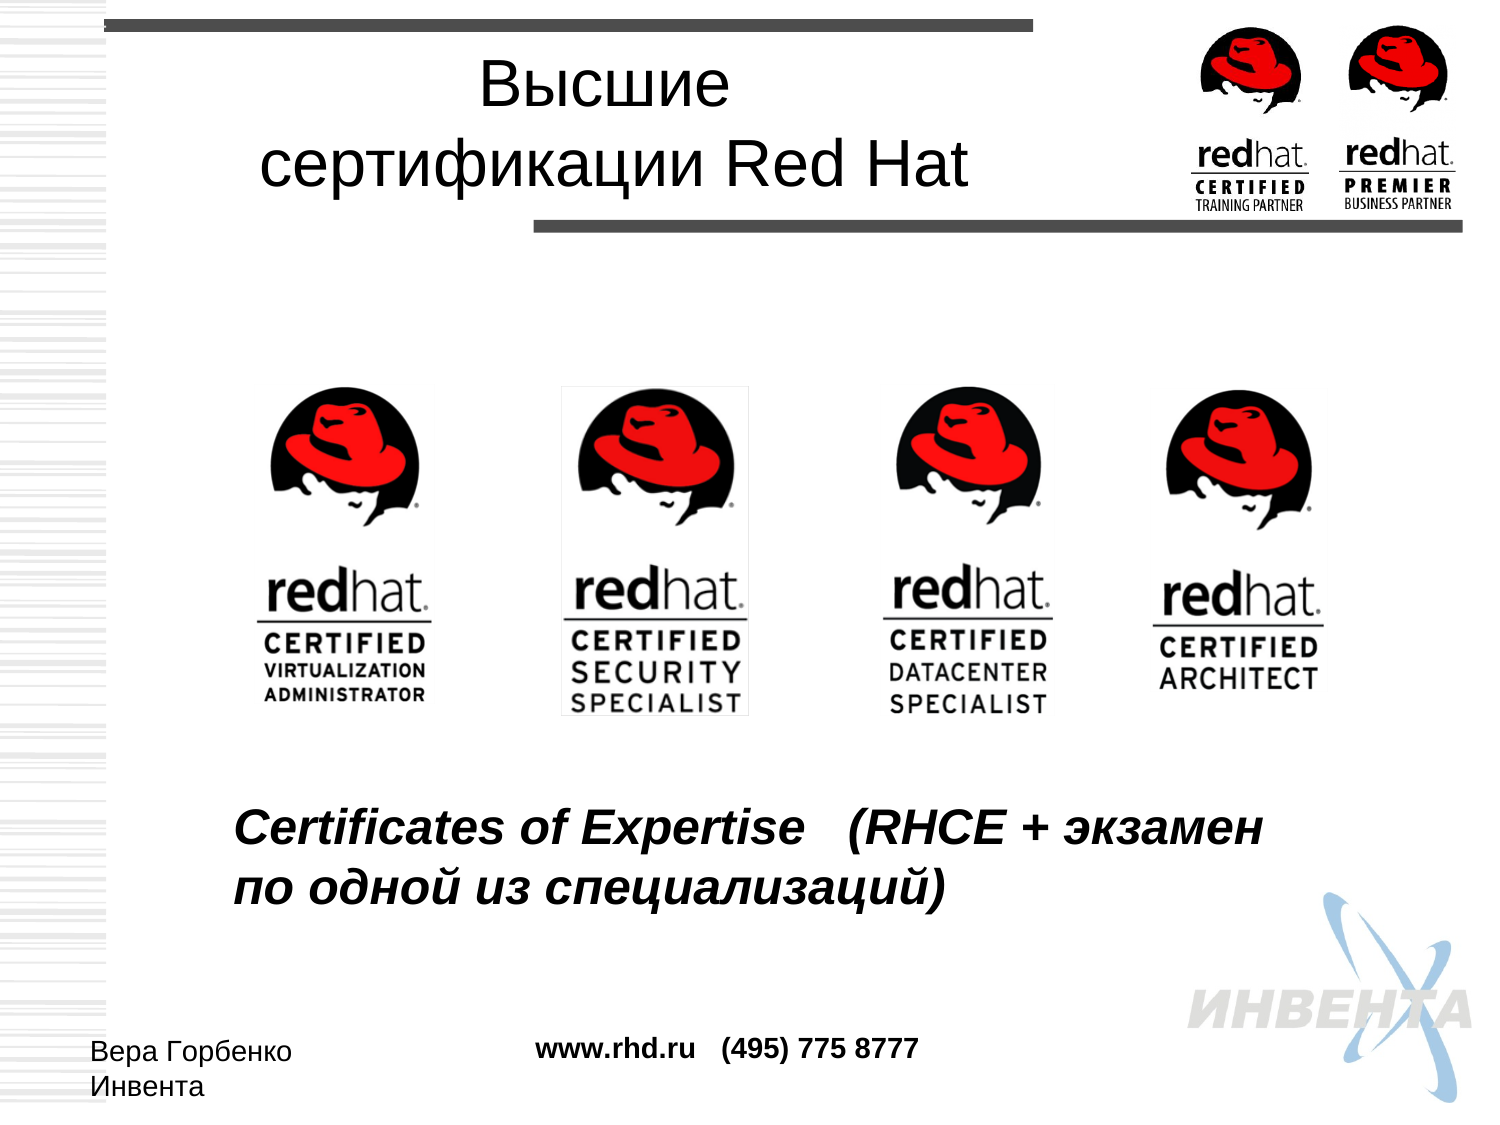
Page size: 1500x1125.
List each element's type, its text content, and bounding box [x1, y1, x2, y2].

text_box www.rhd.ru (495) 775 8777 [512, 1024, 988, 1103]
picture [1191, 27, 1309, 211]
picture [1187, 892, 1472, 1103]
picture [253, 383, 436, 705]
text_box Certificates of Expertise (RHCE + экзамен по одной из специализаций) [218, 786, 1306, 923]
picture [879, 383, 1056, 717]
picture [560, 385, 750, 717]
text_box Вера Горбенко Инвента [74, 1024, 426, 1125]
picture [1339, 25, 1456, 209]
picture [1149, 387, 1329, 693]
title Высшие сертификации Red Hat [76, 32, 1152, 208]
